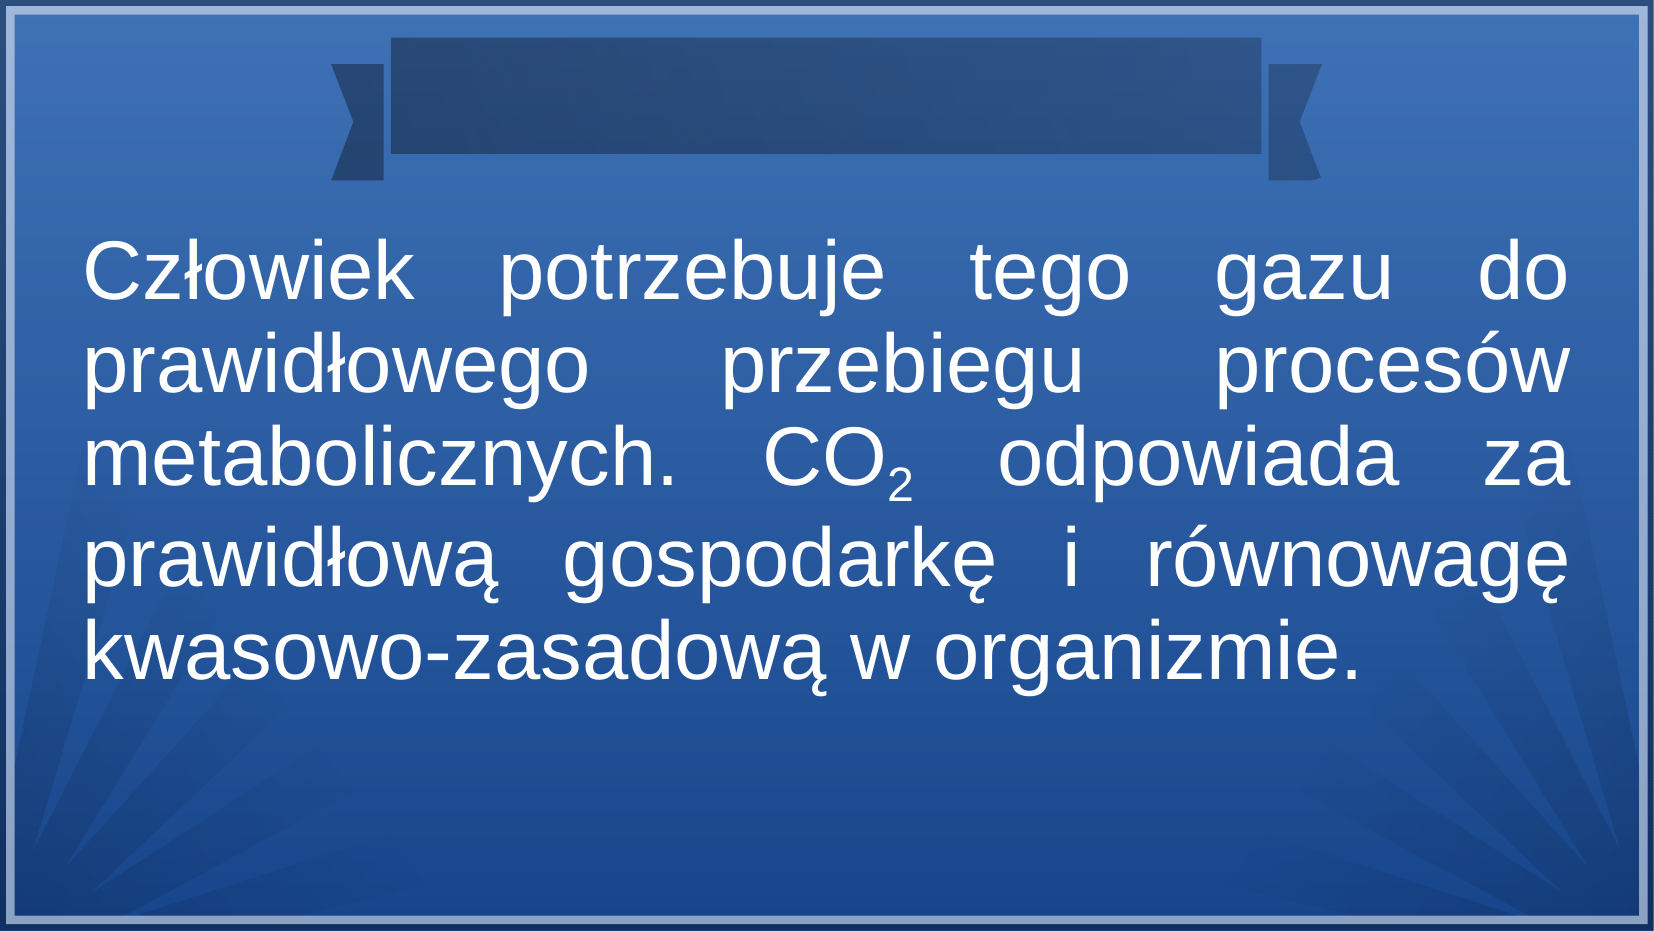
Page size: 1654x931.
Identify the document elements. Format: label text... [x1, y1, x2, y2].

list Człowiek potrzebuje tego gazu do prawidłowego przebiegu procesów metabolicznych. CO2 odpowiada za prawidłową gospodarkę i równowagę kwasowo-zasadową w organizmie. [82, 224, 1571, 848]
